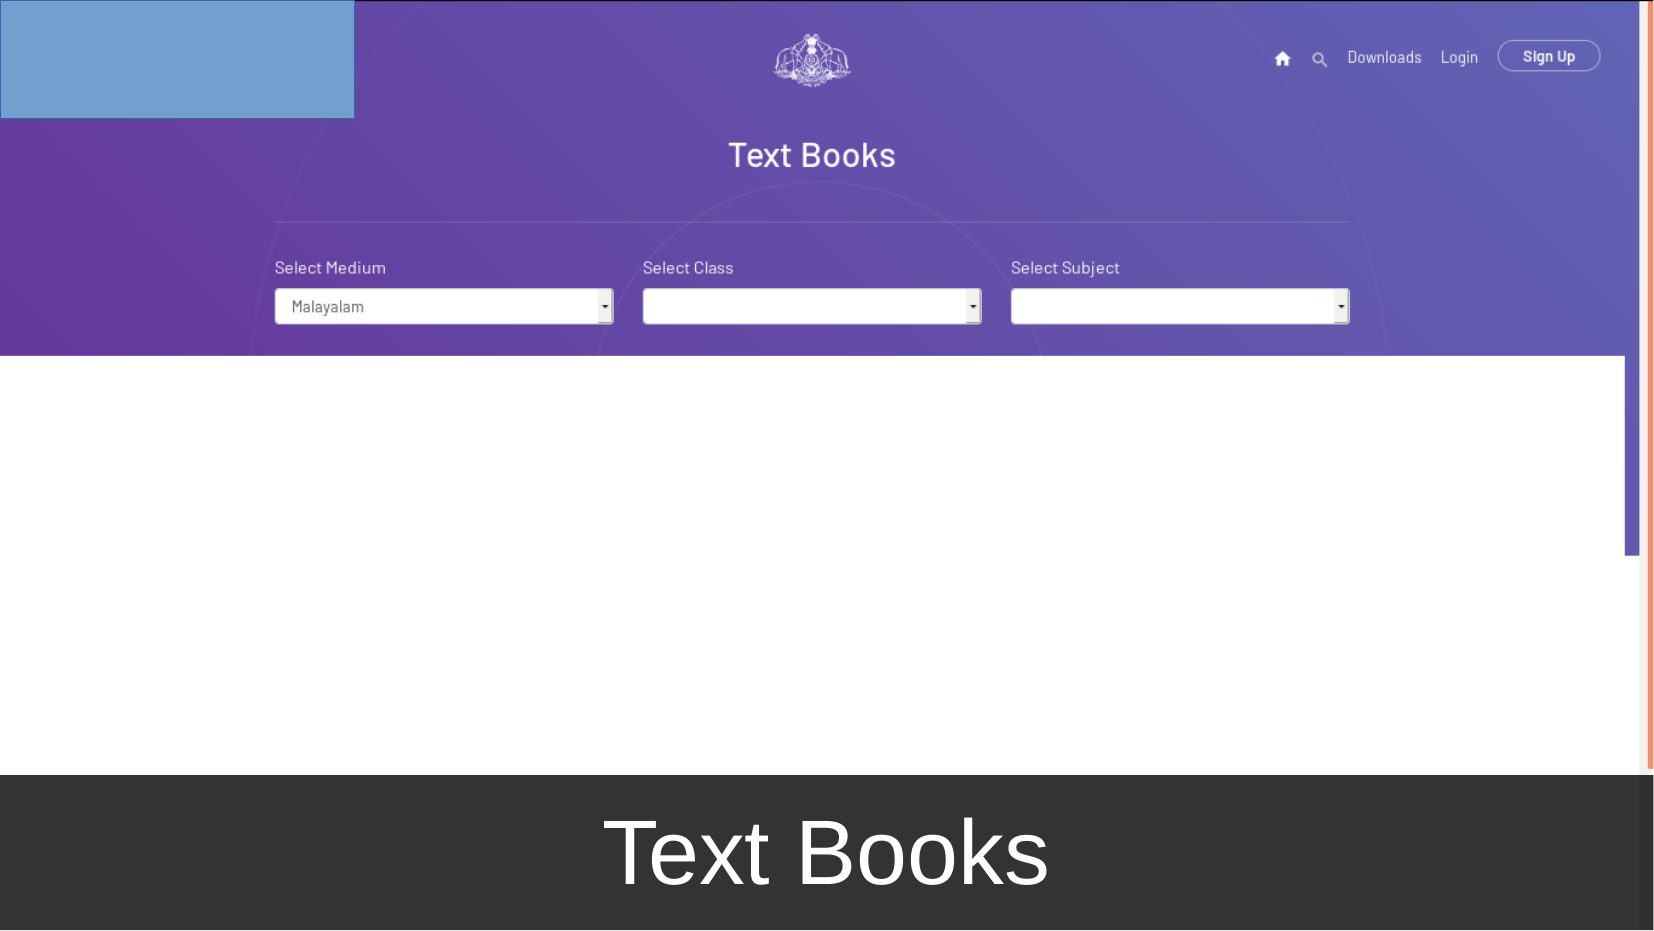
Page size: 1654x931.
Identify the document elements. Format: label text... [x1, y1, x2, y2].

text_box [0, 0, 355, 119]
picture [0, 0, 1654, 775]
title Text Books [0, 775, 1654, 931]
